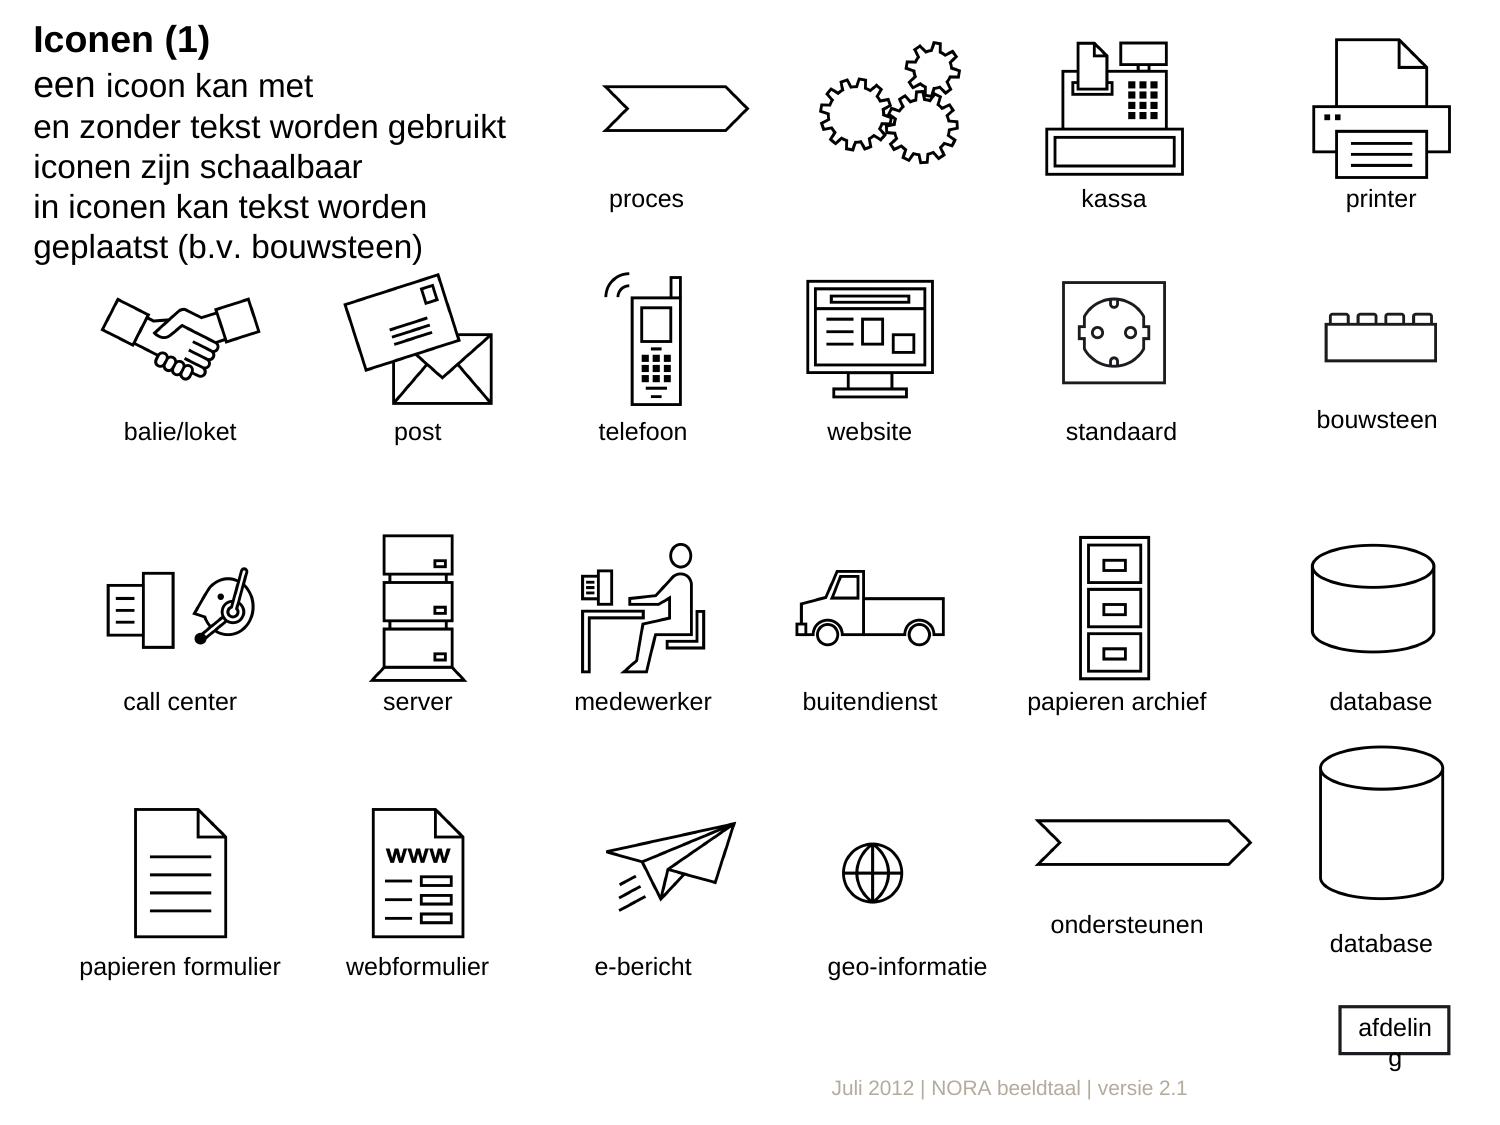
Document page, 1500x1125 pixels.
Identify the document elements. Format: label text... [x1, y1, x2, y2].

text_box post [379, 419, 457, 454]
text_box e-bericht [579, 942, 708, 988]
picture [1034, 760, 1253, 920]
text_box medewerker [559, 678, 727, 724]
text_box standaard [1022, 407, 1222, 499]
text_box proces [594, 174, 789, 220]
text_box kassa [1066, 189, 1162, 220]
picture [1301, 259, 1462, 396]
picture [100, 528, 261, 688]
picture [790, 259, 950, 419]
picture [1034, 28, 1195, 189]
picture [1034, 259, 1195, 407]
picture [563, 528, 723, 688]
picture [594, 783, 754, 943]
text_box call center [108, 688, 253, 724]
text_box database [1314, 679, 1448, 724]
picture [1034, 528, 1195, 688]
picture [594, 28, 754, 174]
text_box bouwsteen [1301, 396, 1471, 442]
picture [1293, 518, 1453, 679]
text_box afdeling [1336, 1003, 1454, 1079]
picture [792, 793, 953, 953]
text_box printer [1331, 189, 1432, 220]
text_box papieren formulier [64, 942, 297, 988]
picture [1301, 741, 1462, 902]
text_box telefoon [583, 419, 703, 454]
picture [813, 28, 973, 189]
text_box papieren archief [1012, 678, 1223, 724]
picture [338, 528, 498, 688]
text_box buitendienst [787, 678, 953, 724]
picture [563, 259, 723, 419]
text_box database [1315, 919, 1485, 966]
picture [1301, 28, 1462, 189]
text_box ondersteunen [1035, 901, 1222, 947]
title Iconen (1) een icoon kan met en zonder tekst worden gebruikt iconen zijn schaalbaar in iconen kan tekst worden geplaatst (b.v. bouwsteen) [18, 6, 533, 273]
picture [100, 259, 261, 419]
picture [338, 259, 498, 419]
text_box balie/loket [109, 419, 252, 454]
text_box geo-informatie [812, 942, 1014, 988]
text_box server [368, 688, 468, 724]
picture [338, 793, 498, 953]
text_box webformulier [331, 942, 505, 988]
text_box website [812, 419, 928, 454]
picture [790, 528, 950, 688]
picture [100, 793, 261, 953]
picture [1315, 998, 1475, 1065]
